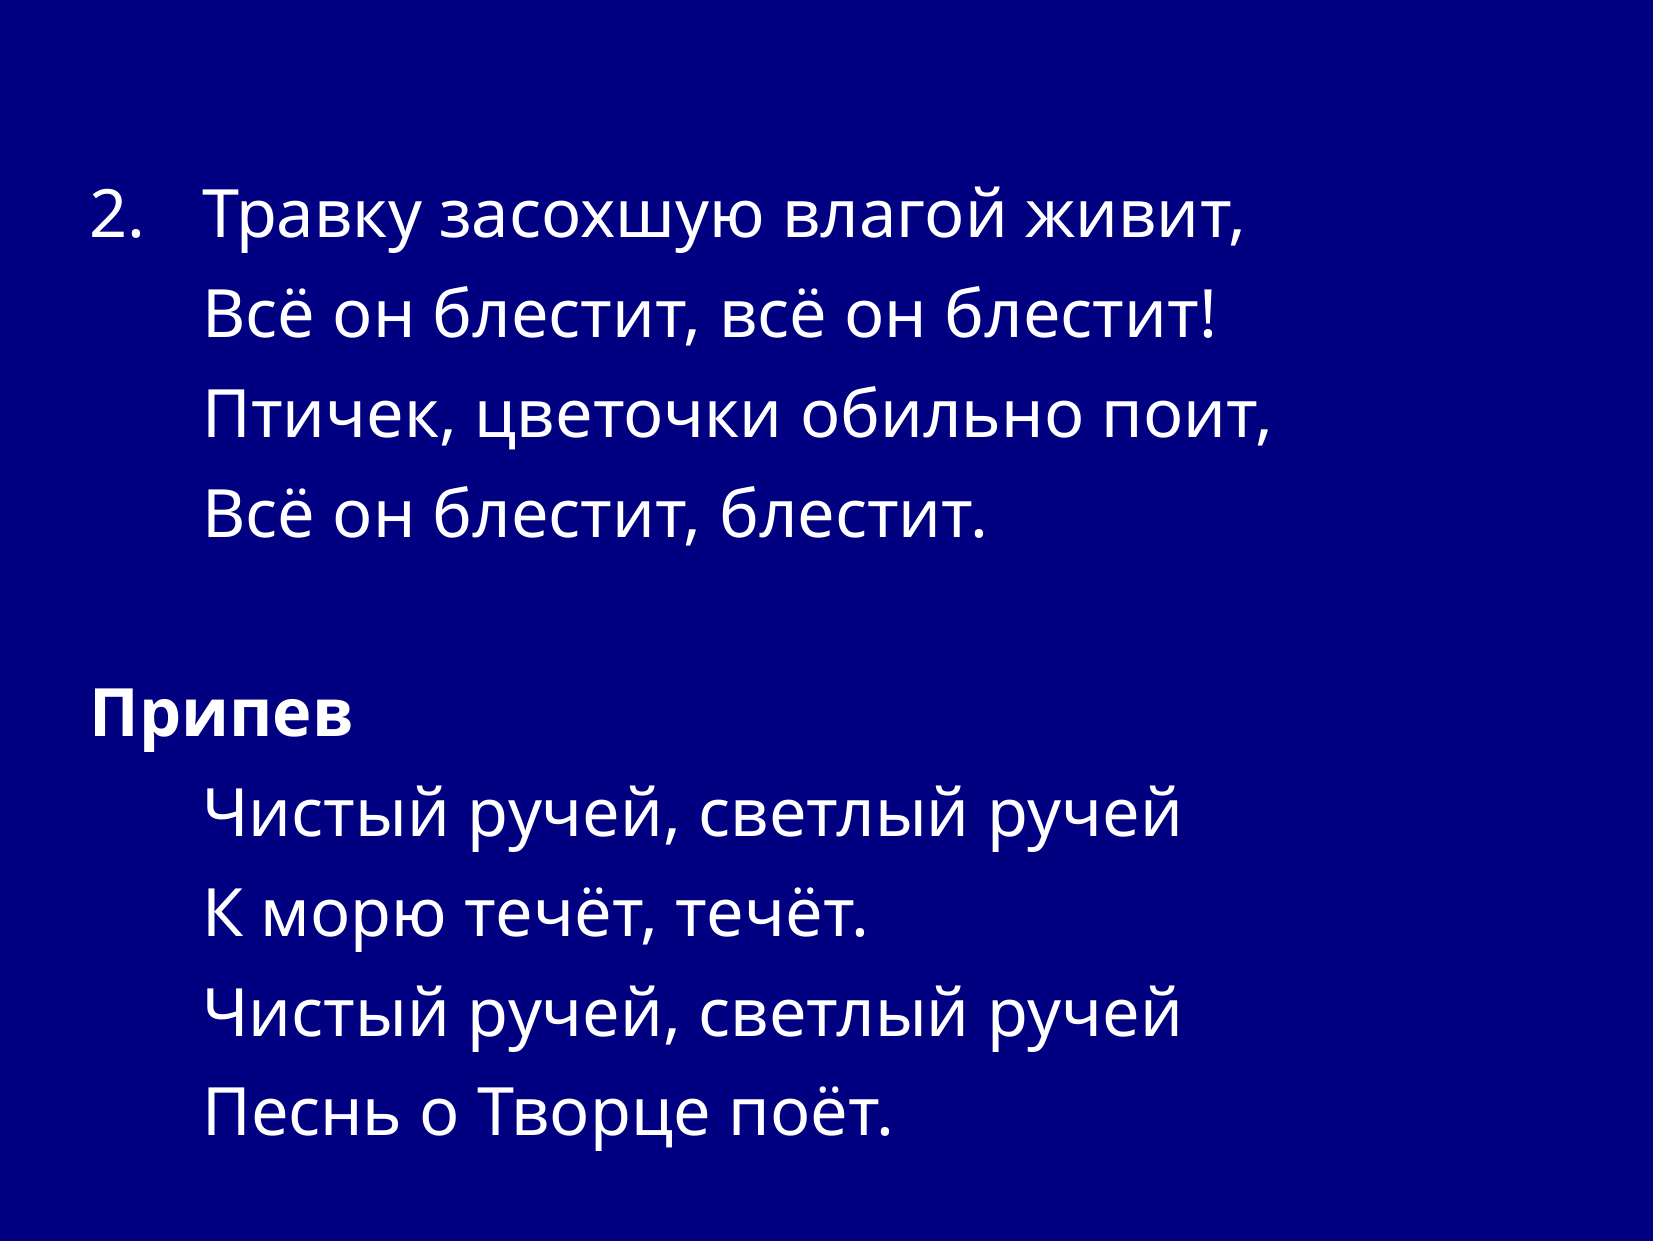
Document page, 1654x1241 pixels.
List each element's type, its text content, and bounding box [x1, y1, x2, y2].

text_box 2. Травку засохшую влагой живит, Всё он блестит, всё он блестит! Птичек, цветочки обильно поит, Всё он блестит, блестит. Припев Чистый ручей, светлый ручей К морю течёт, течёт. Чистый ручей, светлый ручей Песнь о Творце поёт. [75, 150, 1576, 1163]
